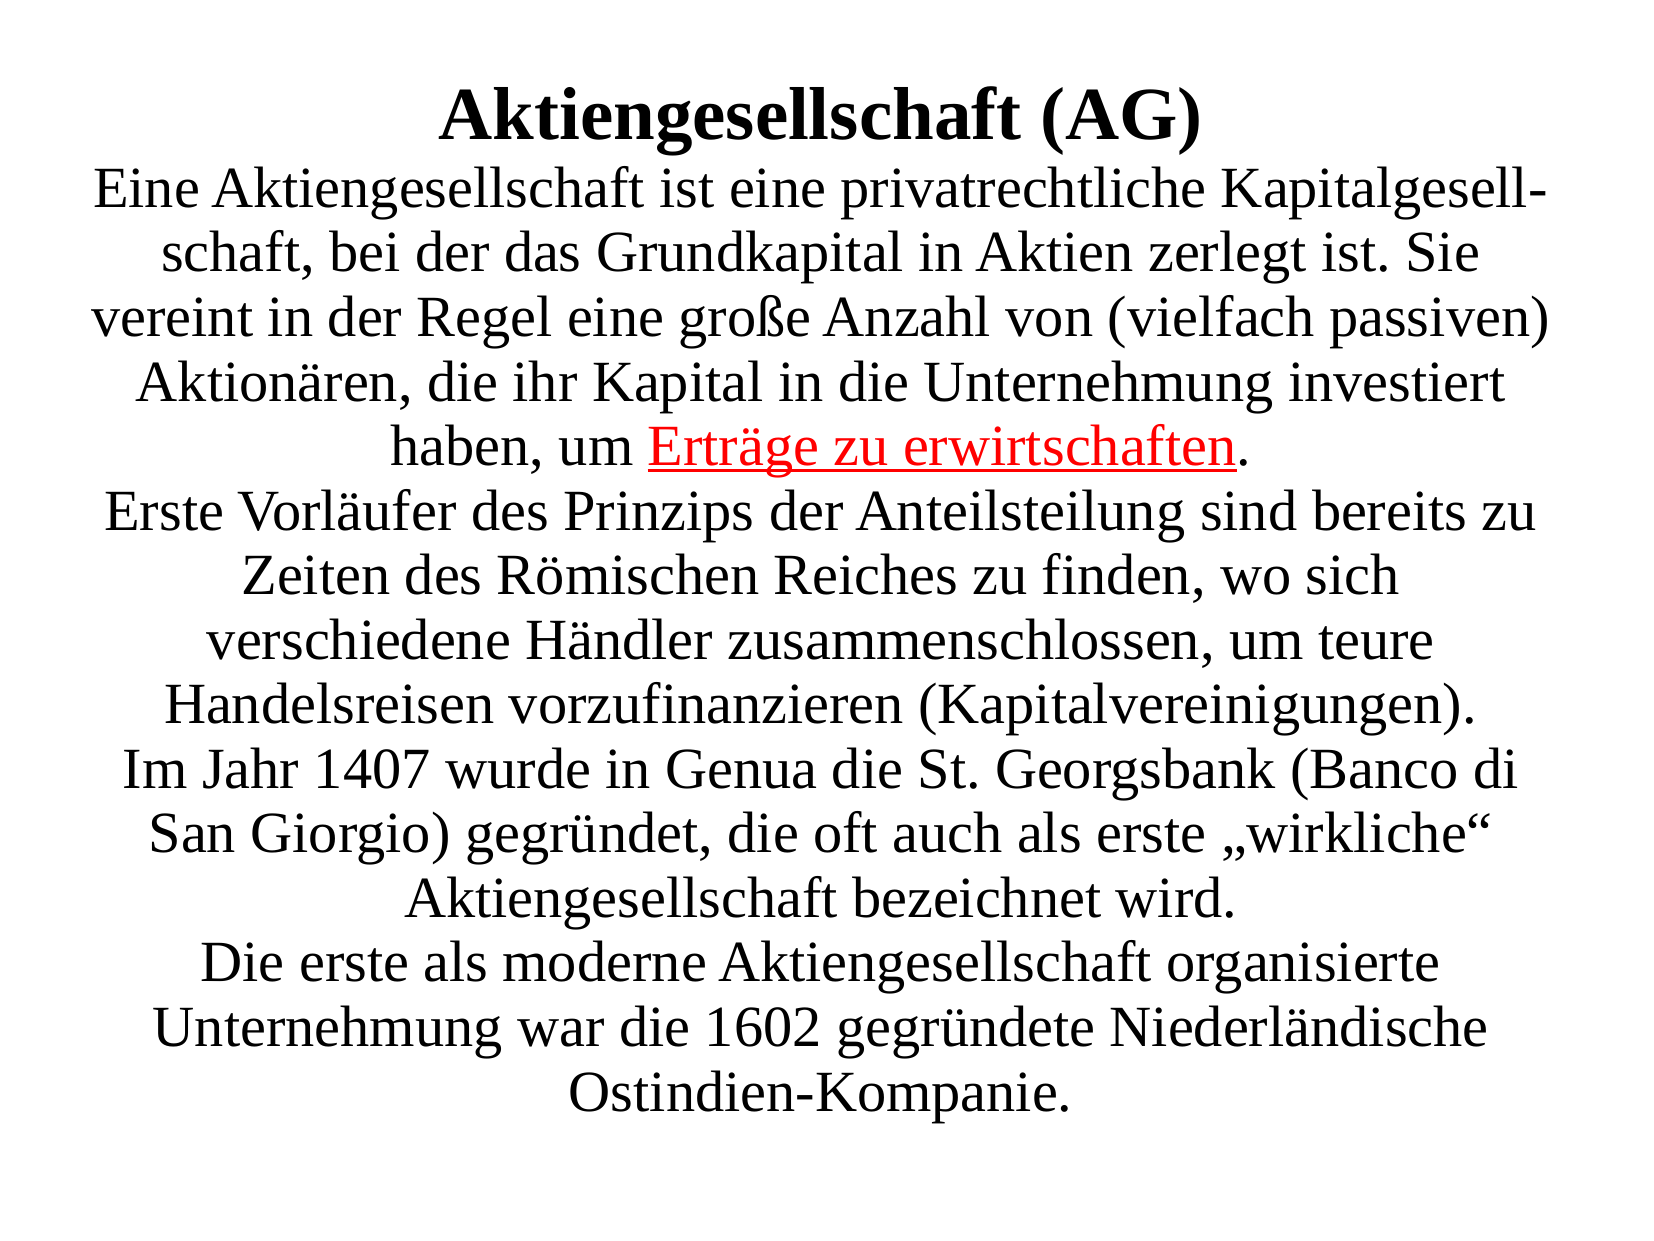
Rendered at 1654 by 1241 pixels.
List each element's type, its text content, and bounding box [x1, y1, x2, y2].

text_box Aktiengesellschaft (AG) Eine Aktiengesellschaft ist eine privatrechtliche Kapitalgesell-schaft, bei der das Grundkapital in Aktien zerlegt ist. Sie vereint in der Regel eine große Anzahl von (vielfach passiven) Aktionären, die ihr Kapital in die Unternehmung investiert haben, um Erträge zu erwirtschaften. Erste Vorläufer des Prinzips der Anteilsteilung sind bereits zu Zeiten des Römischen Reiches zu finden, wo sich verschiedene Händler zusammenschlossen, um teure Handelsreisen vorzufinanzieren (Kapitalvereinigungen). Im Jahr 1407 wurde in Genua die St. Georgsbank (Banco di San Giorgio) gegründet, die oft auch als erste „wirkliche“ Aktiengesellschaft bezeichnet wird. Die erste als moderne Aktiengesellschaft organisierte Unternehmung war die 1602 gegründete Niederländische Ostindien-Kompanie. [76, 64, 1583, 1131]
